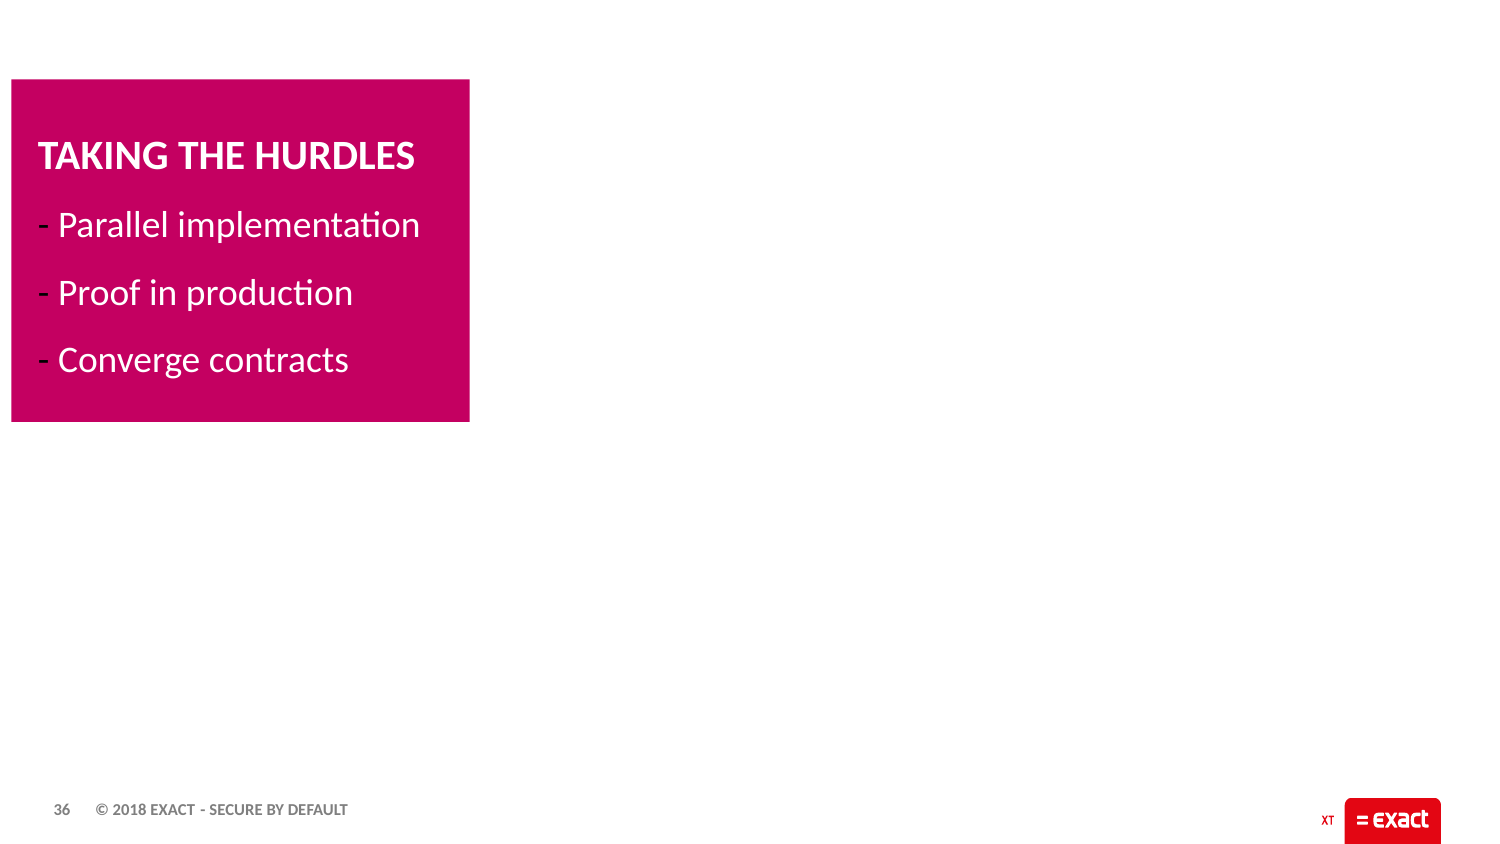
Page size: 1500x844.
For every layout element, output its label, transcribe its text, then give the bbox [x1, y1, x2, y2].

text_box 36 [38, 786, 96, 832]
title Taking the hurdles - Parallel implementation - Proof in production - Converge contracts [11, 79, 470, 422]
text_box - Secure by default [185, 786, 826, 832]
